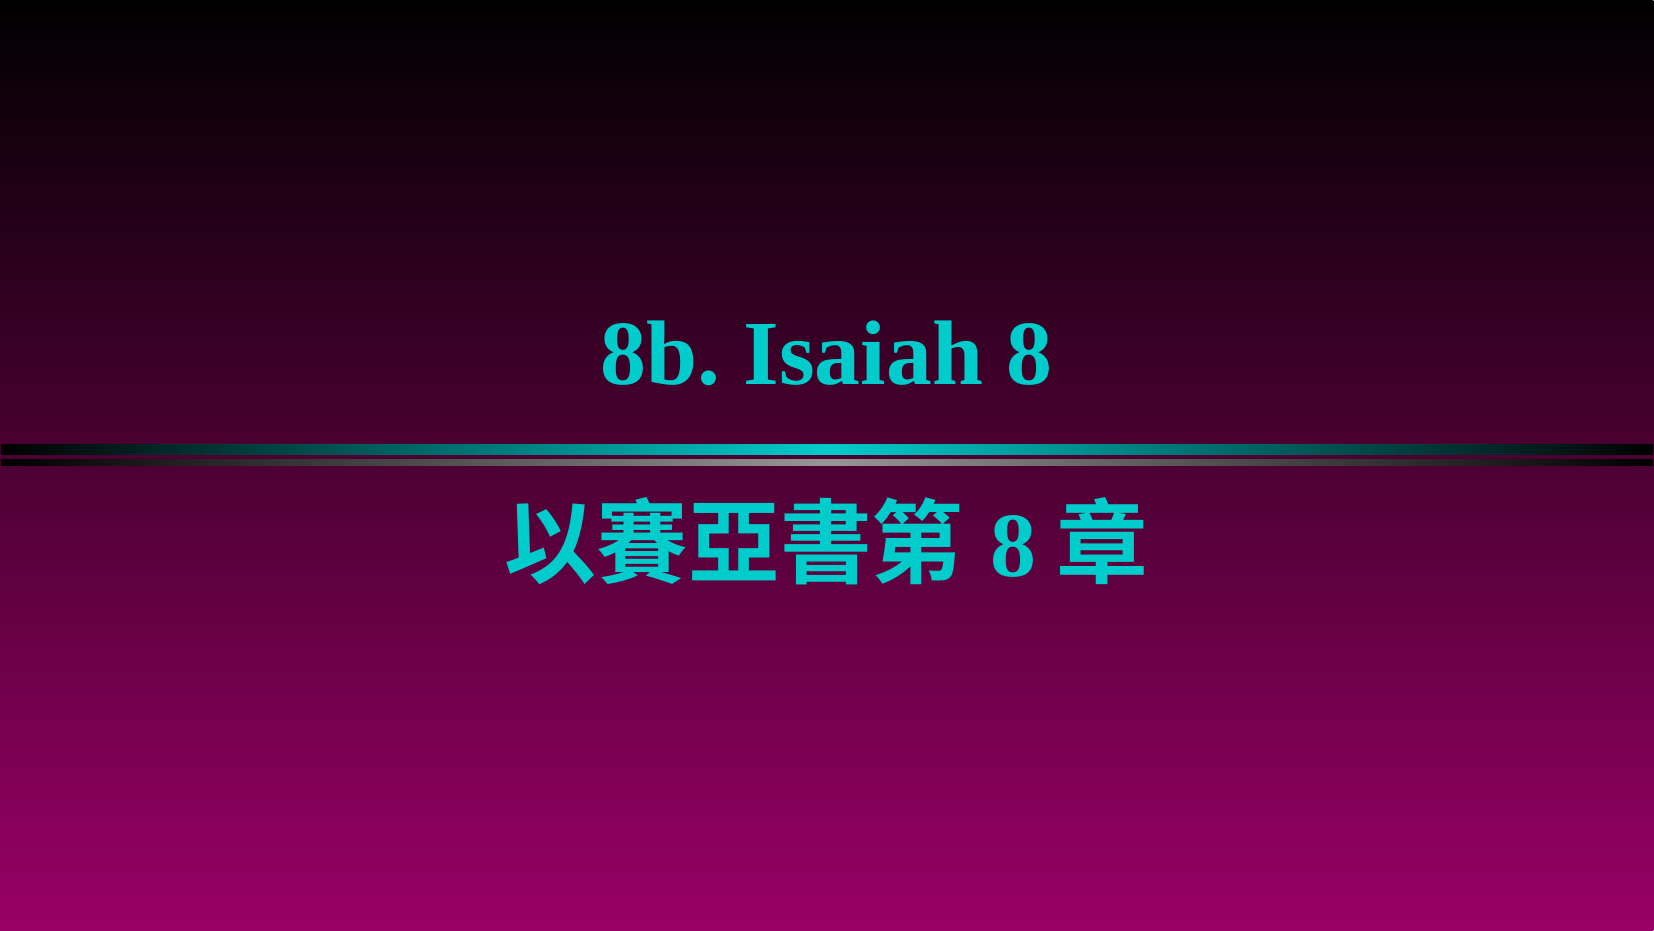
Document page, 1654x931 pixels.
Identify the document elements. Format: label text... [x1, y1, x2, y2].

title 8b. Isaiah 8 以賽亞書第8章 [124, 251, 1530, 604]
